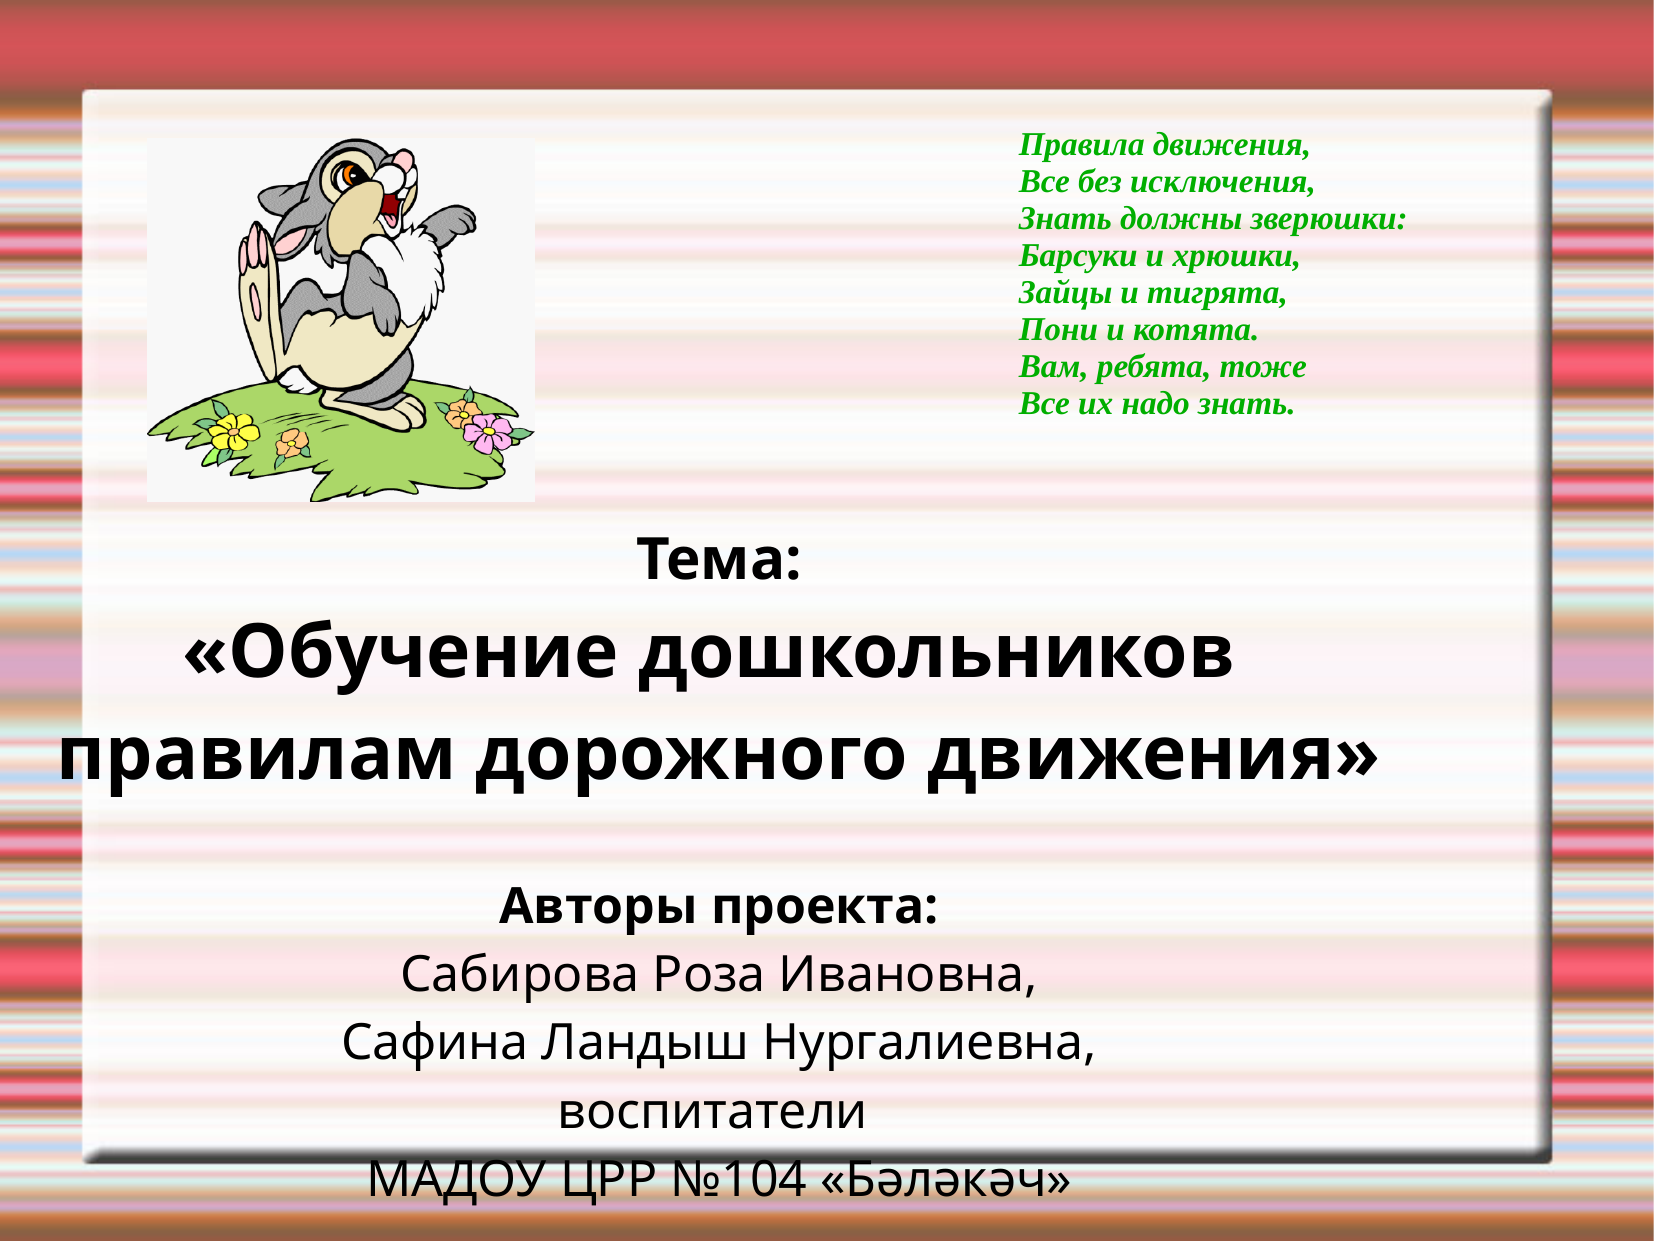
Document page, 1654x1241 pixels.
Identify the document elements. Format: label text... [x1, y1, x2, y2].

text_box Правила движения, Все без исключения, Знать должны зверюшки: Барсуки и хрюшки, Зайцы и тигрята, Пони и котята. Вам, ребята, тоже Все их надо знать. [1003, 118, 1536, 431]
picture [147, 138, 535, 431]
text_box Тема: «Обучение дошкольников правилам дорожного движения» Авторы проекта: Сабирова Роза Ивановна, Сафина Ландыш Нургалиевна, воспитатели МАДОУ ЦРР №104 «Бәләкәч» [42, 431, 1654, 1199]
